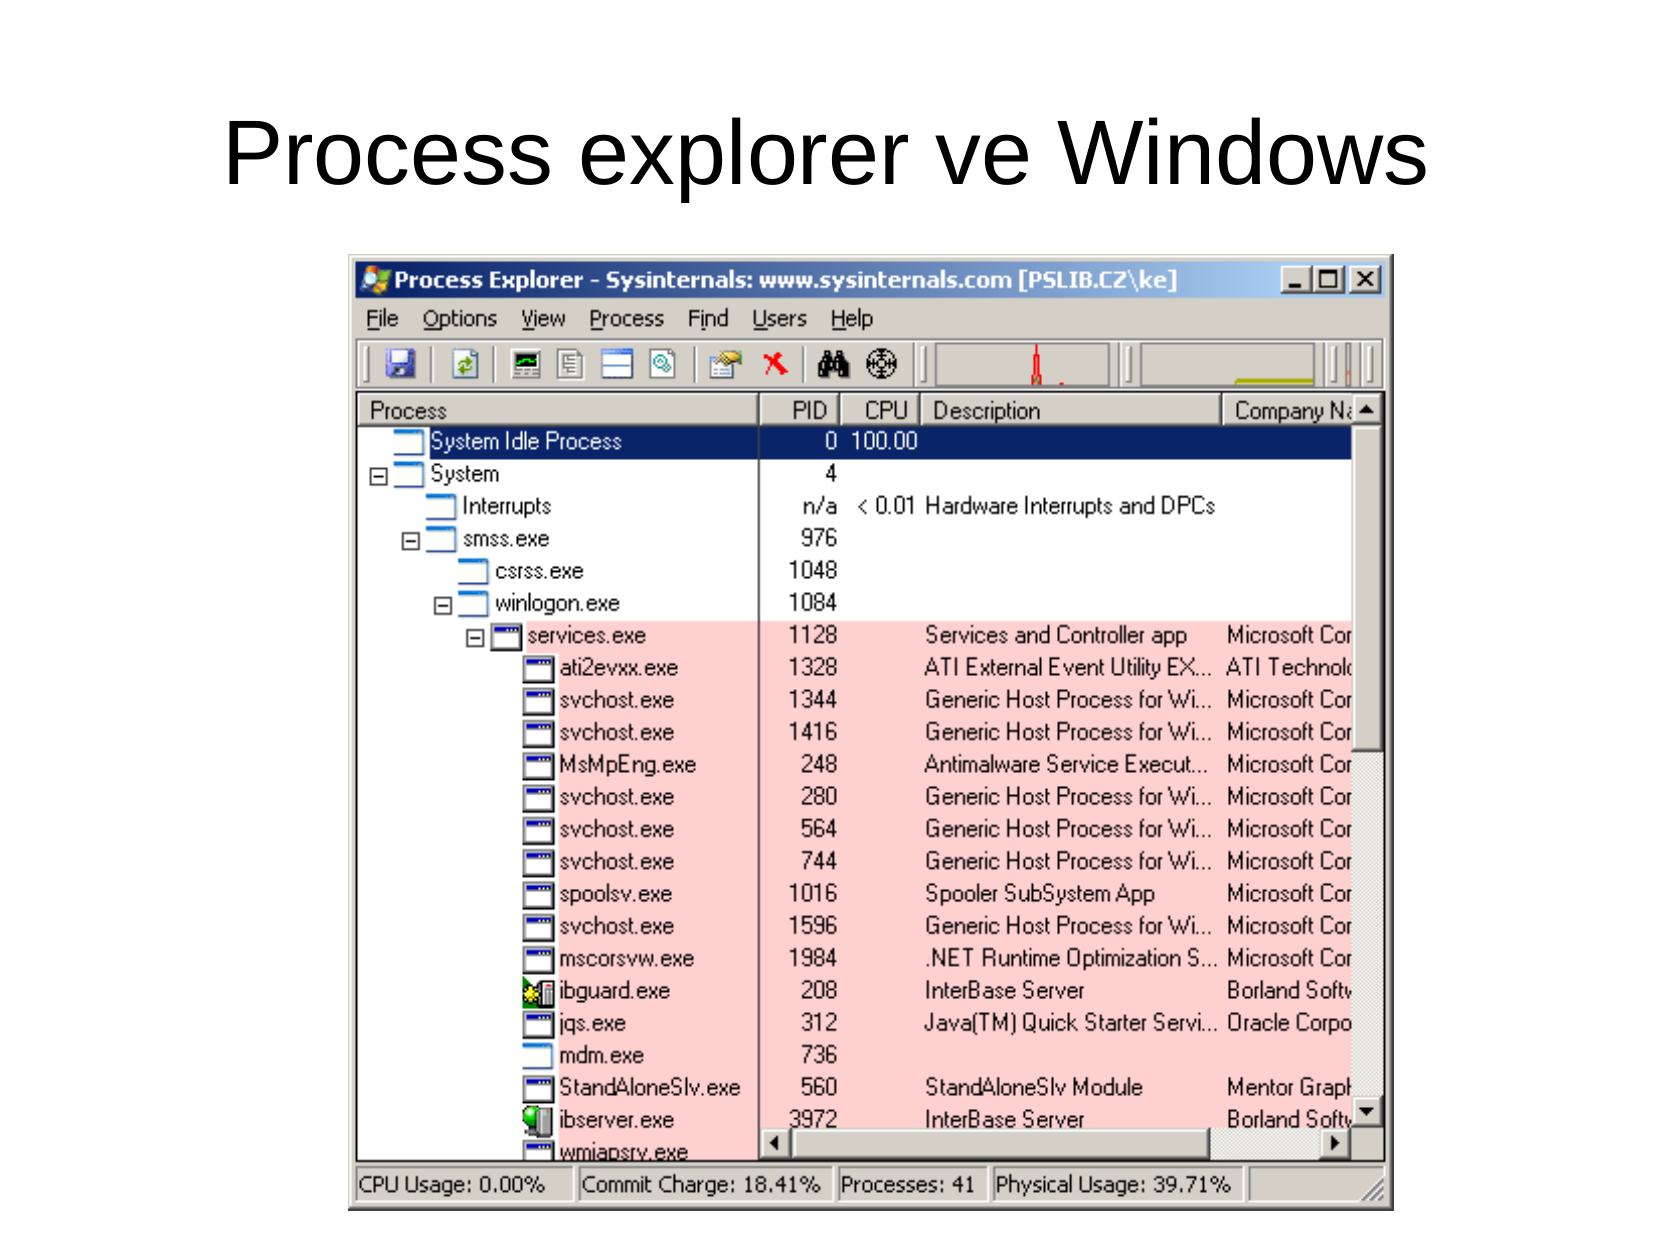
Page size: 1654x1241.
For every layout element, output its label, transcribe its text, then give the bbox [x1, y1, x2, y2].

title Process explorer ve Windows [82, 49, 1571, 257]
picture [348, 254, 1394, 1211]
